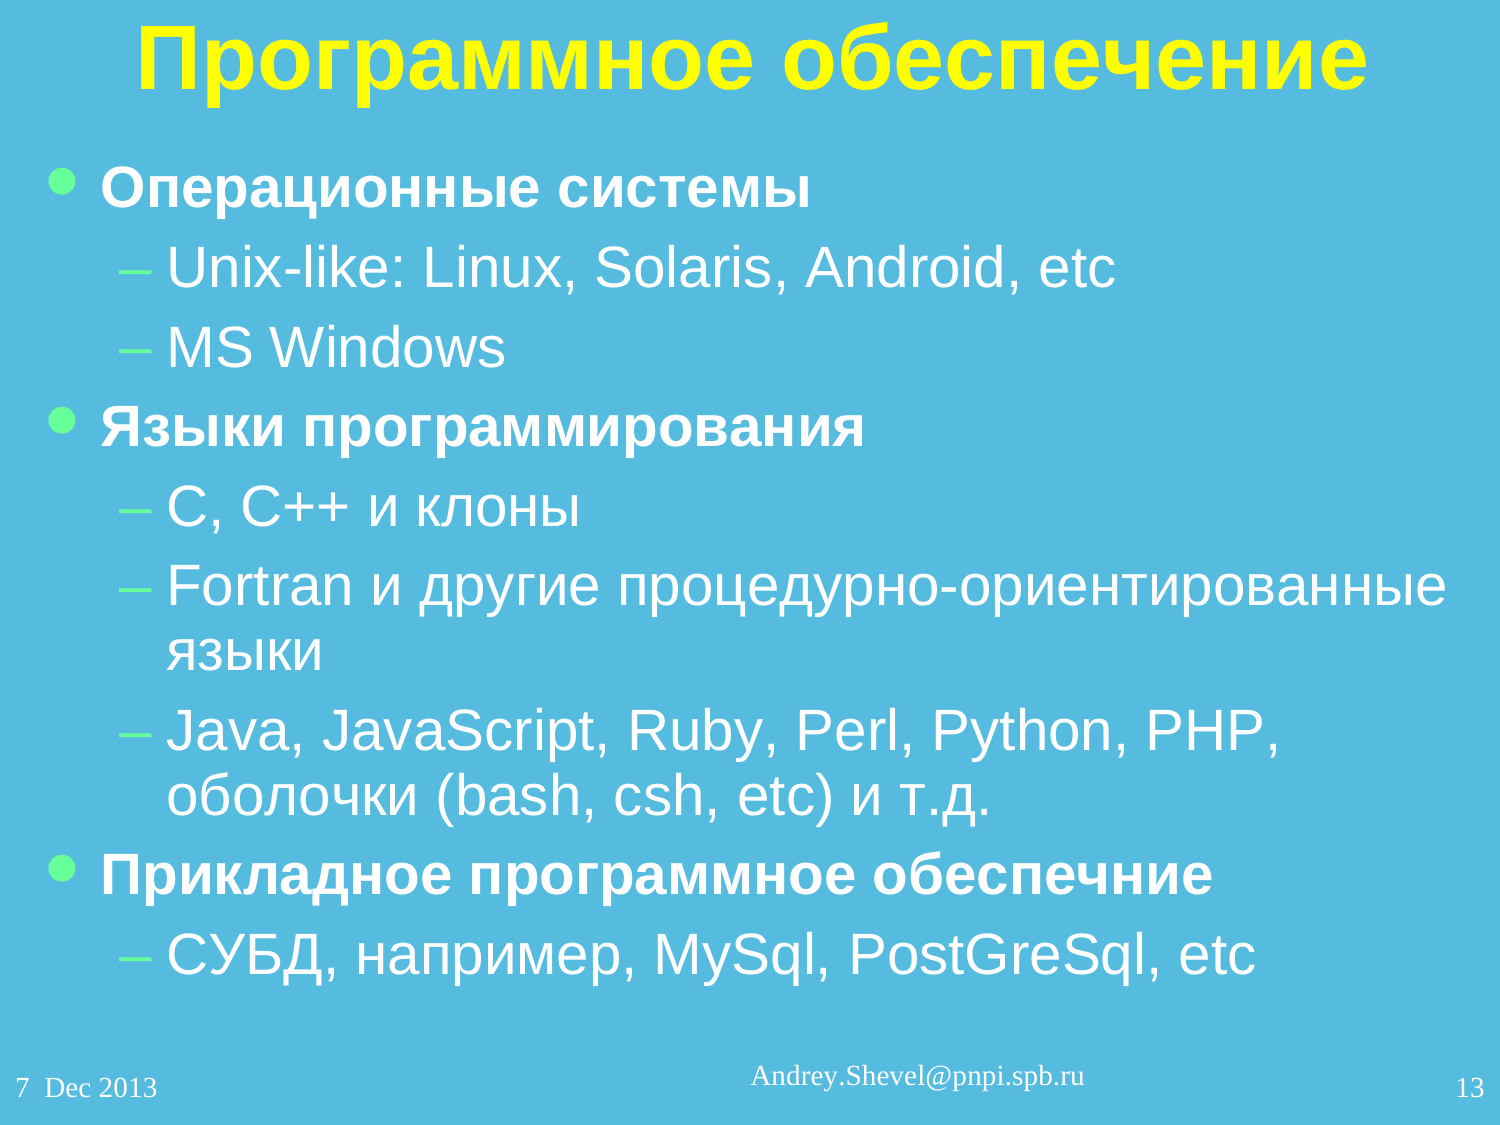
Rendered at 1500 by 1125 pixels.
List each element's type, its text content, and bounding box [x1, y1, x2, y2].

title Программное обеспечение [29, 0, 1477, 119]
list Операционные системы Unix-like: Linux, Solaris, Android, etc MS Windows Языки программирования С, С++ и клоны Fortran и другие процедурно-ориентированные языки Java, JavaScript, Ruby, Perl, Python, PHP, оболочки (bash, csh, etc) и т.д. Прикладное программное обеспечние СУБД, например, MySql, PostGreSql, etc [29, 147, 1477, 1056]
